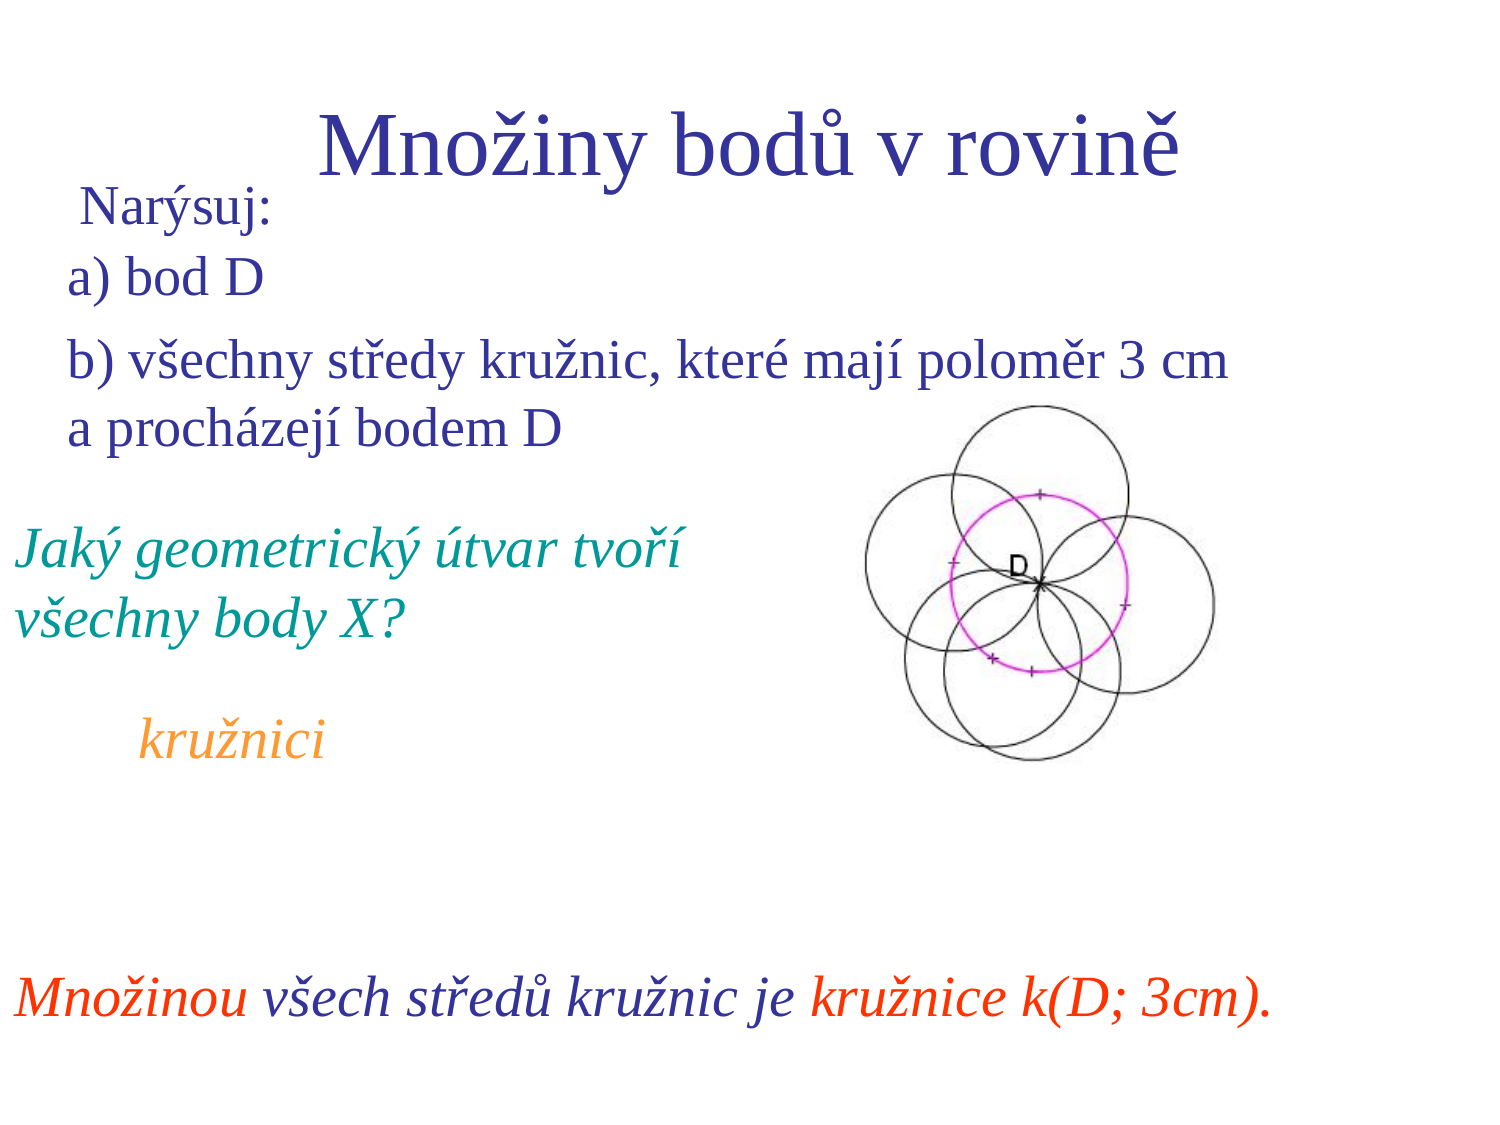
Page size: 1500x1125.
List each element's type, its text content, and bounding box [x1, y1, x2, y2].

title Množiny bodů v rovině [75, 45, 1426, 233]
text_box Jaký geometrický útvar tvoří všechny body X? [0, 501, 774, 658]
text_box Narýsuj: [64, 160, 691, 244]
text_box b) všechny středy kružnic, které mají poloměr 3 cm a procházejí bodem D [53, 314, 1500, 465]
text_box Množinou všech středů kružnic je kružnice k(D; 3cm). [0, 950, 1500, 1037]
text_box kružnici [123, 692, 538, 778]
text_box a) bod D [53, 231, 680, 314]
picture [856, 465, 1476, 946]
